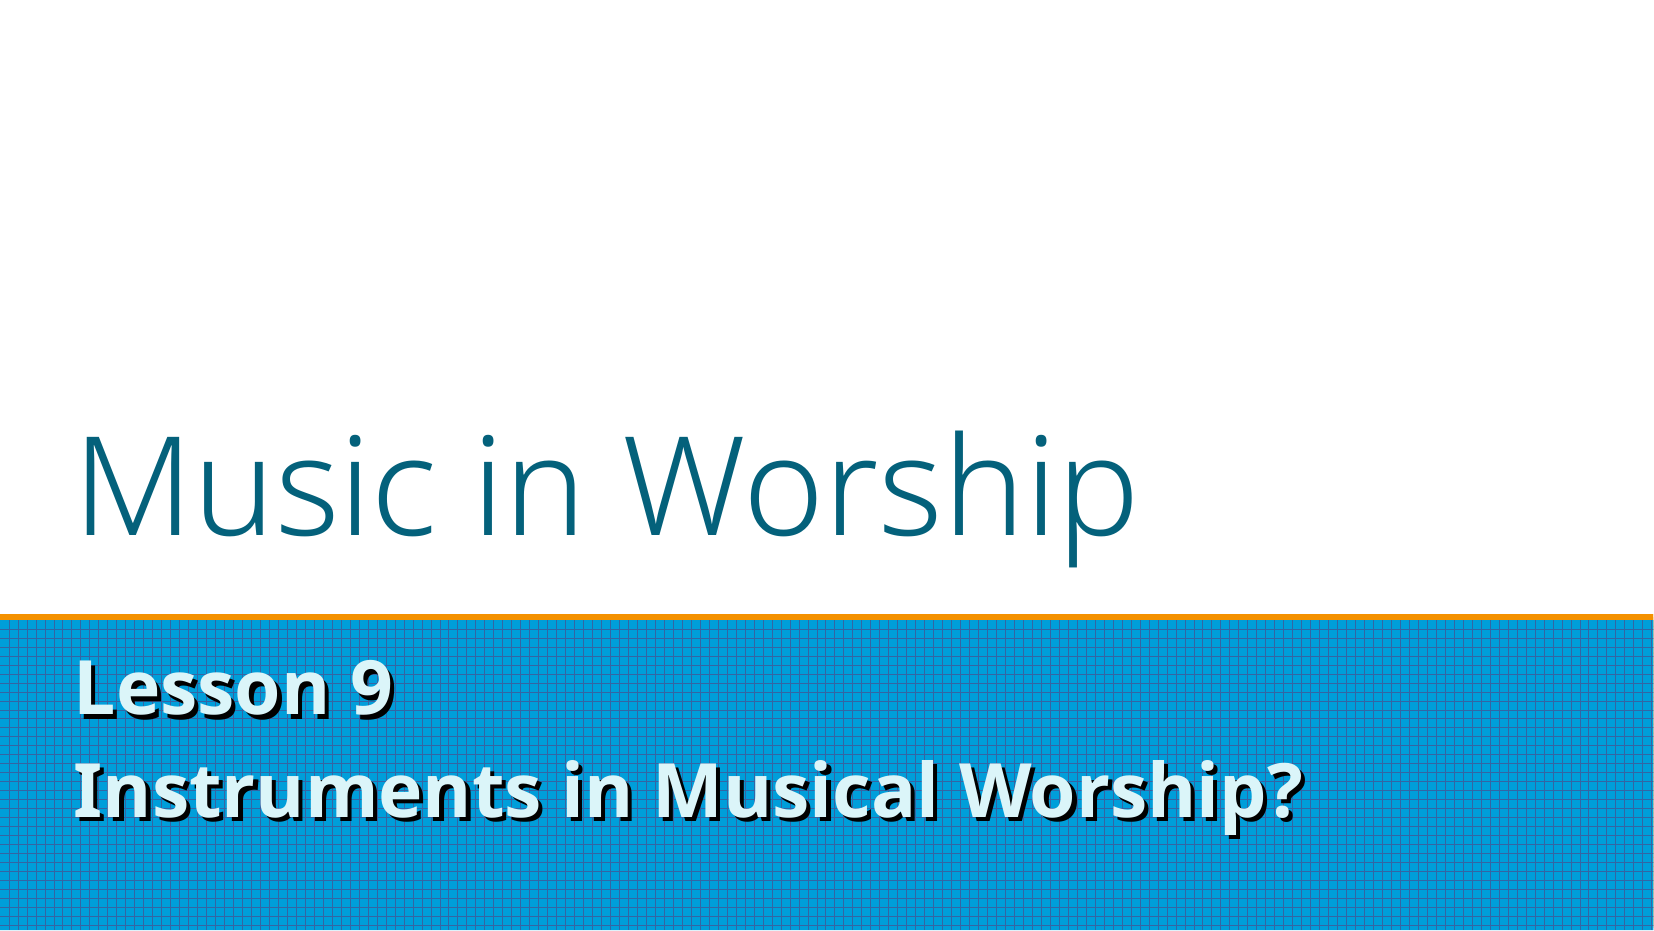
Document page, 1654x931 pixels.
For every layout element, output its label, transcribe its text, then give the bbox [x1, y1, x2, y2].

subtitle Lesson 9 Instruments in Musical Worship? [73, 634, 1551, 840]
title Music in Worship [73, 44, 1551, 576]
